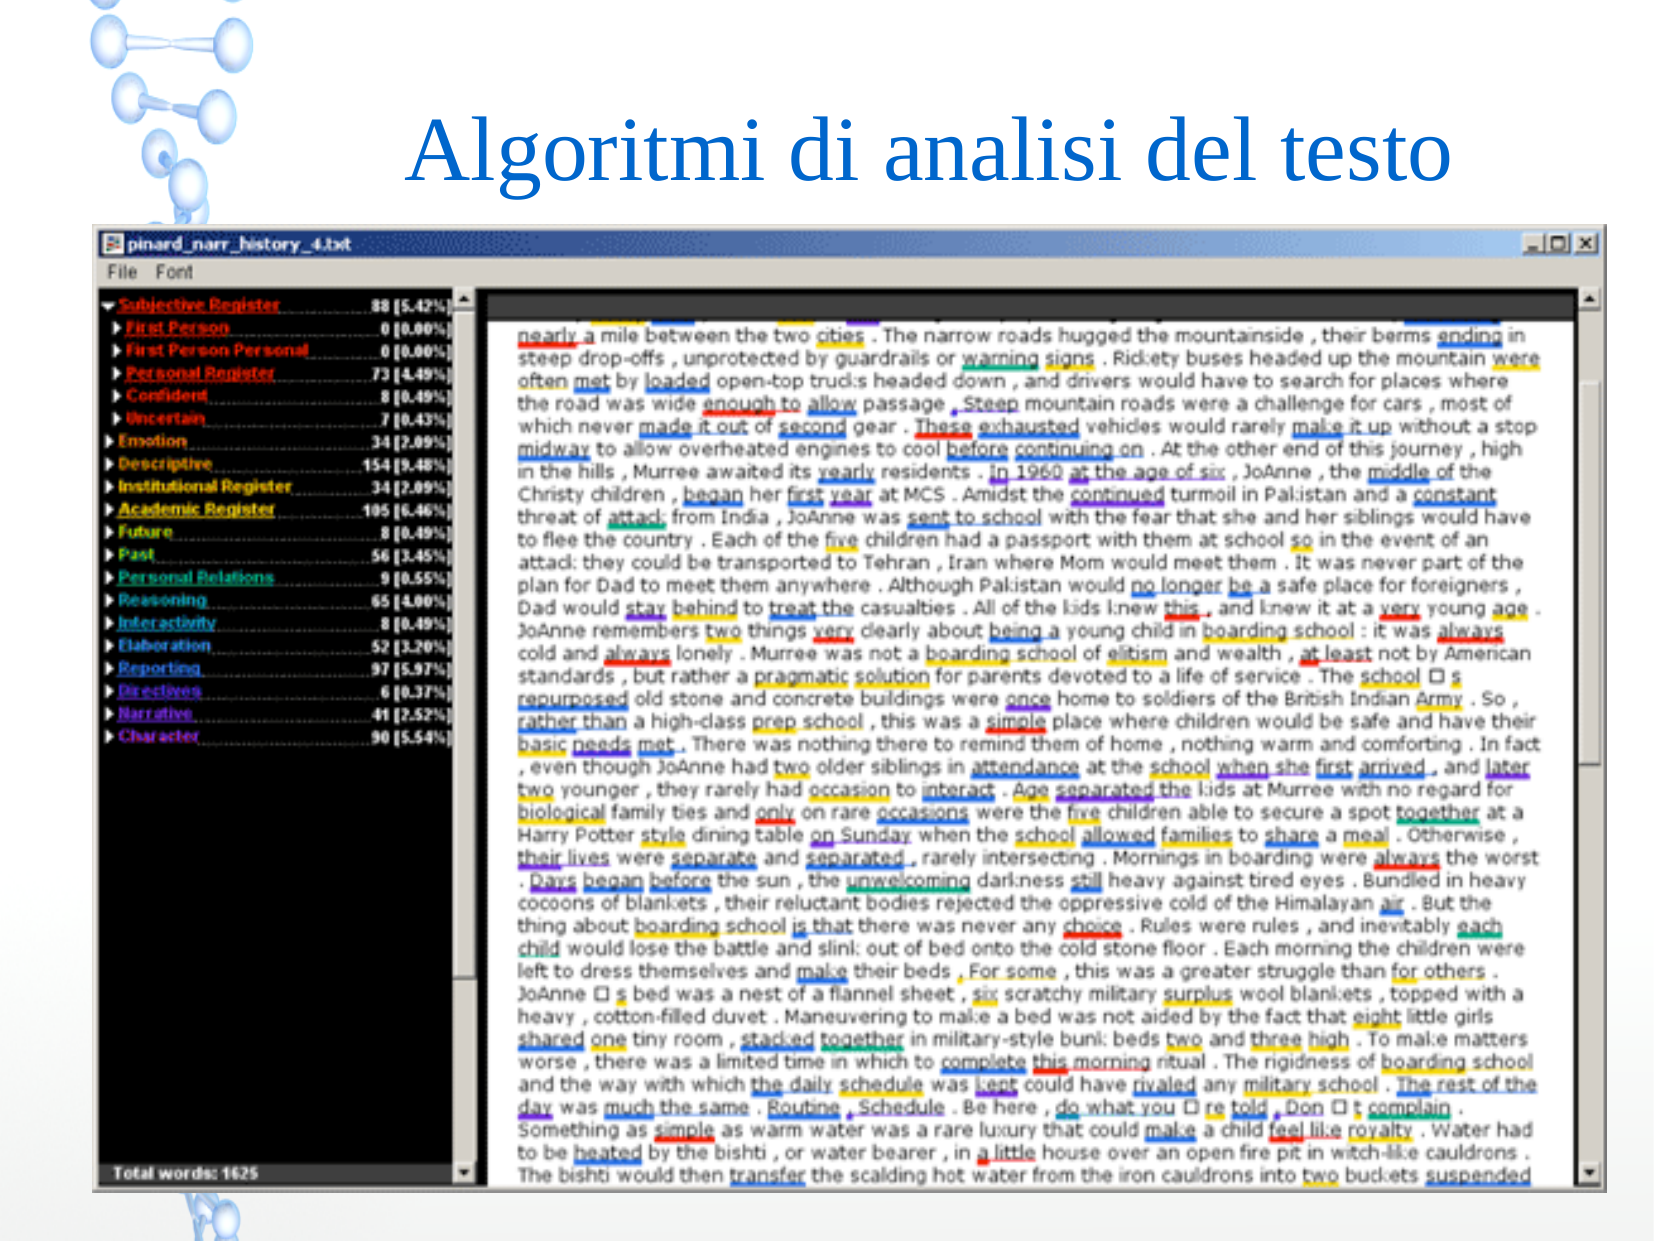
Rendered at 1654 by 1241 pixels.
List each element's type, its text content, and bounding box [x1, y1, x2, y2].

title Algoritmi di analisi del testo [265, 47, 1595, 224]
picture [0, 0, 1654, 1241]
